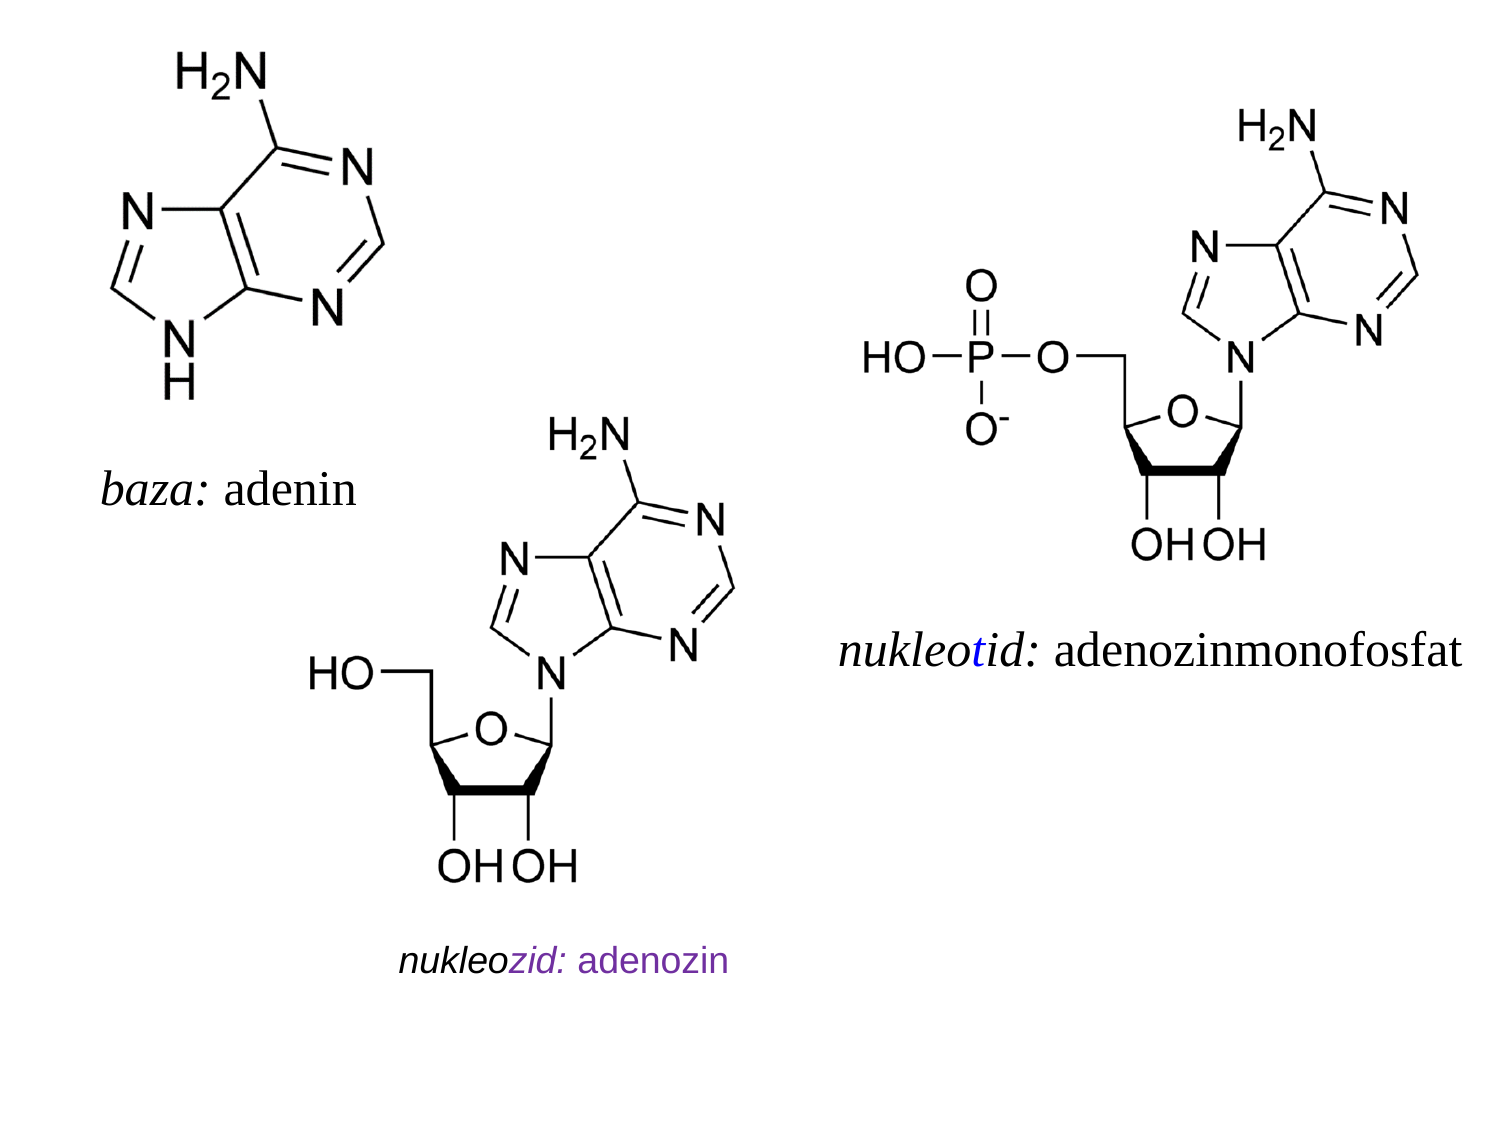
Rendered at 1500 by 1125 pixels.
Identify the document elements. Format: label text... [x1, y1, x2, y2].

text_box nukleotid: adenozinmonofosfat [823, 609, 1478, 685]
picture [844, 90, 1437, 579]
picture [88, 30, 754, 902]
text_box nukleozid: adenozin [383, 928, 744, 989]
text_box baza: adenin [85, 447, 373, 523]
